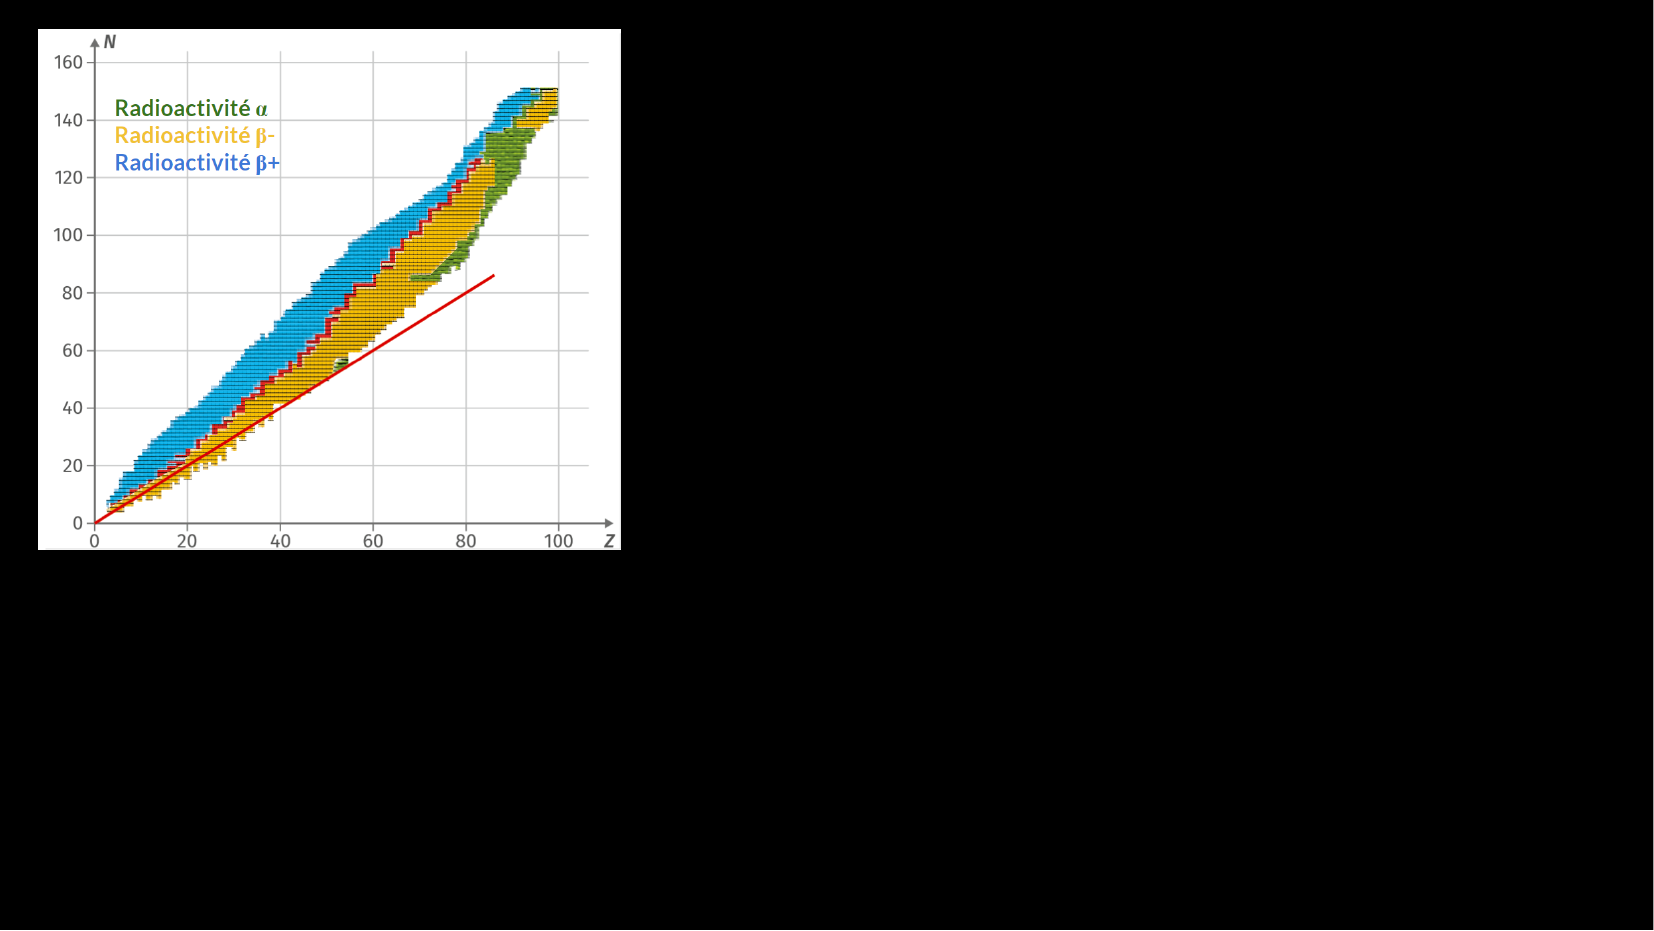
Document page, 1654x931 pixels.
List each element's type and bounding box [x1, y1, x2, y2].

picture [38, 29, 621, 550]
